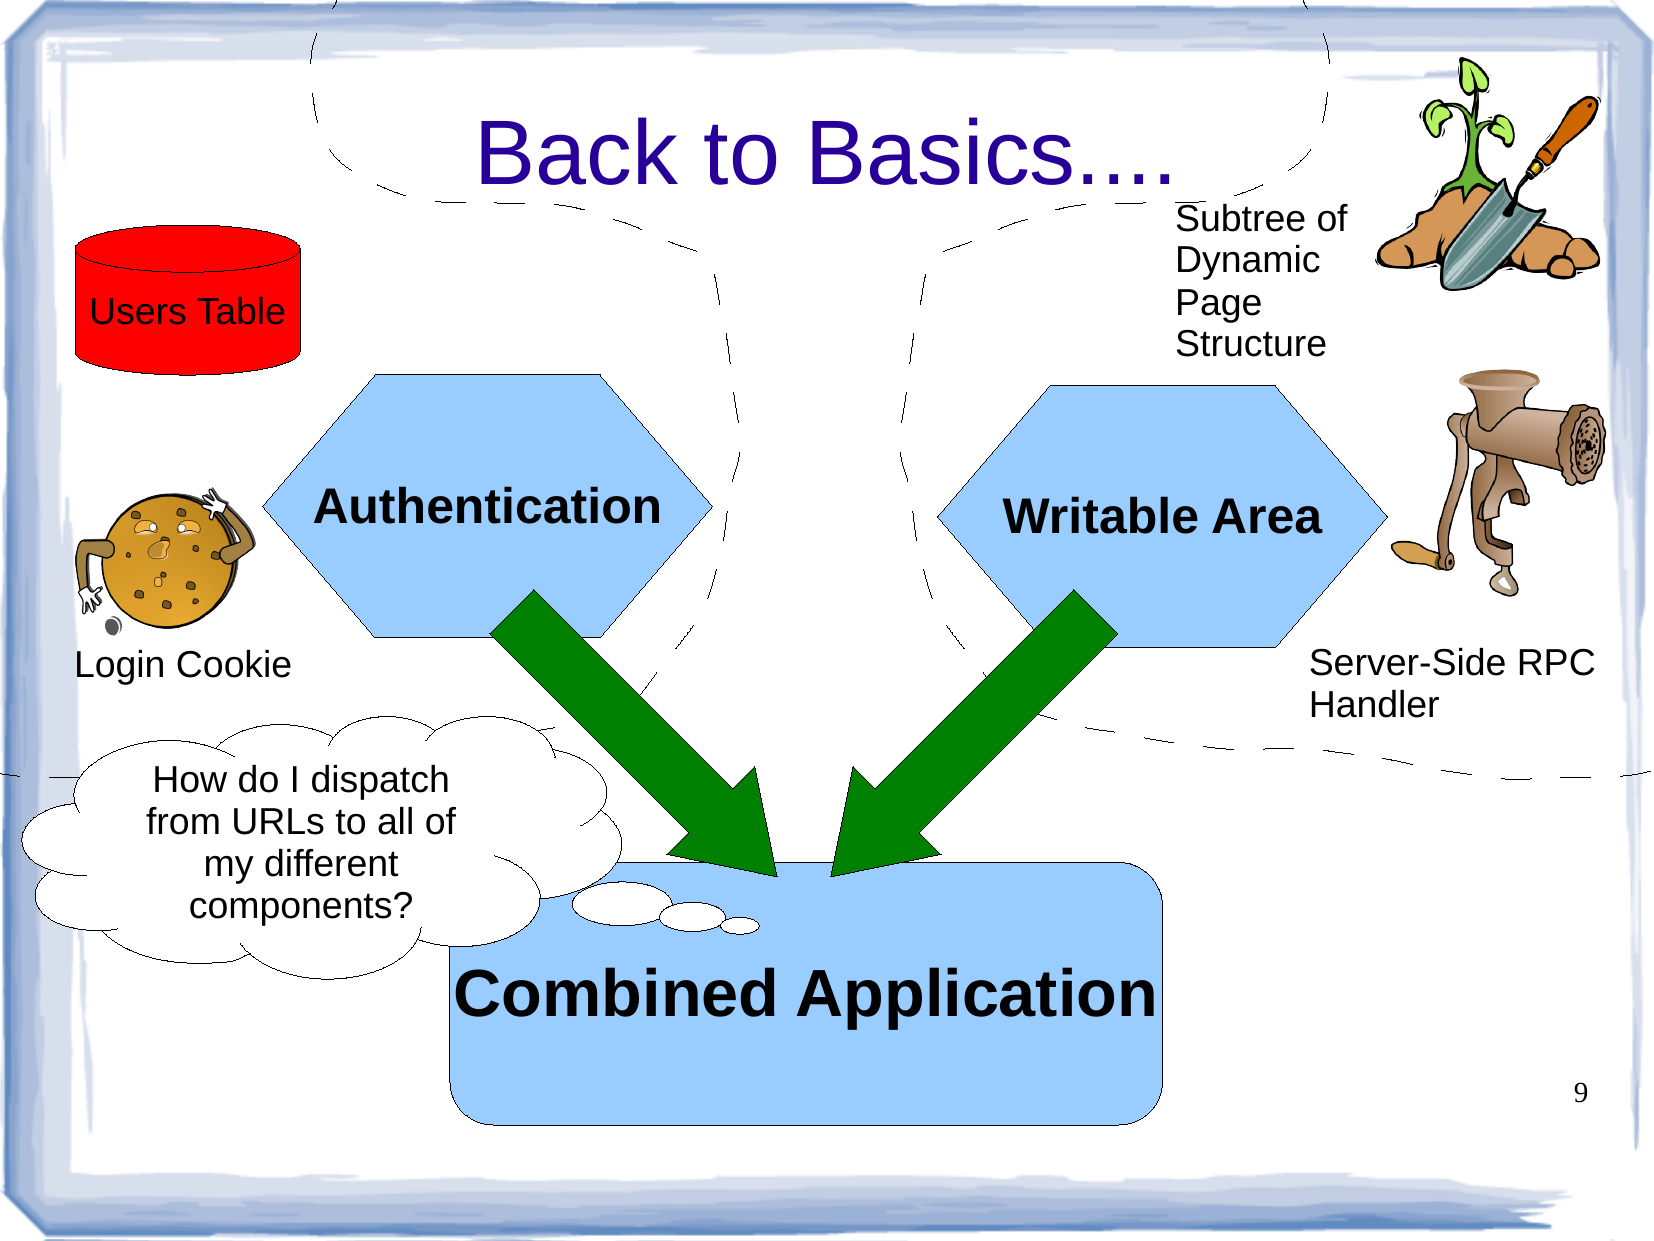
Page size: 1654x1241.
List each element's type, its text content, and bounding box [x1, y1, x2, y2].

text_box Login Cookie [59, 636, 322, 694]
text_box Combined Application [449, 862, 1163, 1126]
text_box Subtree of Dynamic Page Structure [1160, 189, 1386, 373]
text_box [830, 589, 1118, 877]
text_box [489, 589, 778, 877]
picture [0, 0, 1654, 1241]
text_box How do I dispatch from URLs to all of my different components? [21, 716, 760, 980]
text_box Authentication [262, 374, 713, 638]
text_box Writable Area [937, 385, 1387, 648]
text_box Users Table [75, 225, 301, 376]
title Back to Basics.... [82, 56, 1571, 250]
text_box Server-Side RPC Handler [1294, 634, 1632, 734]
